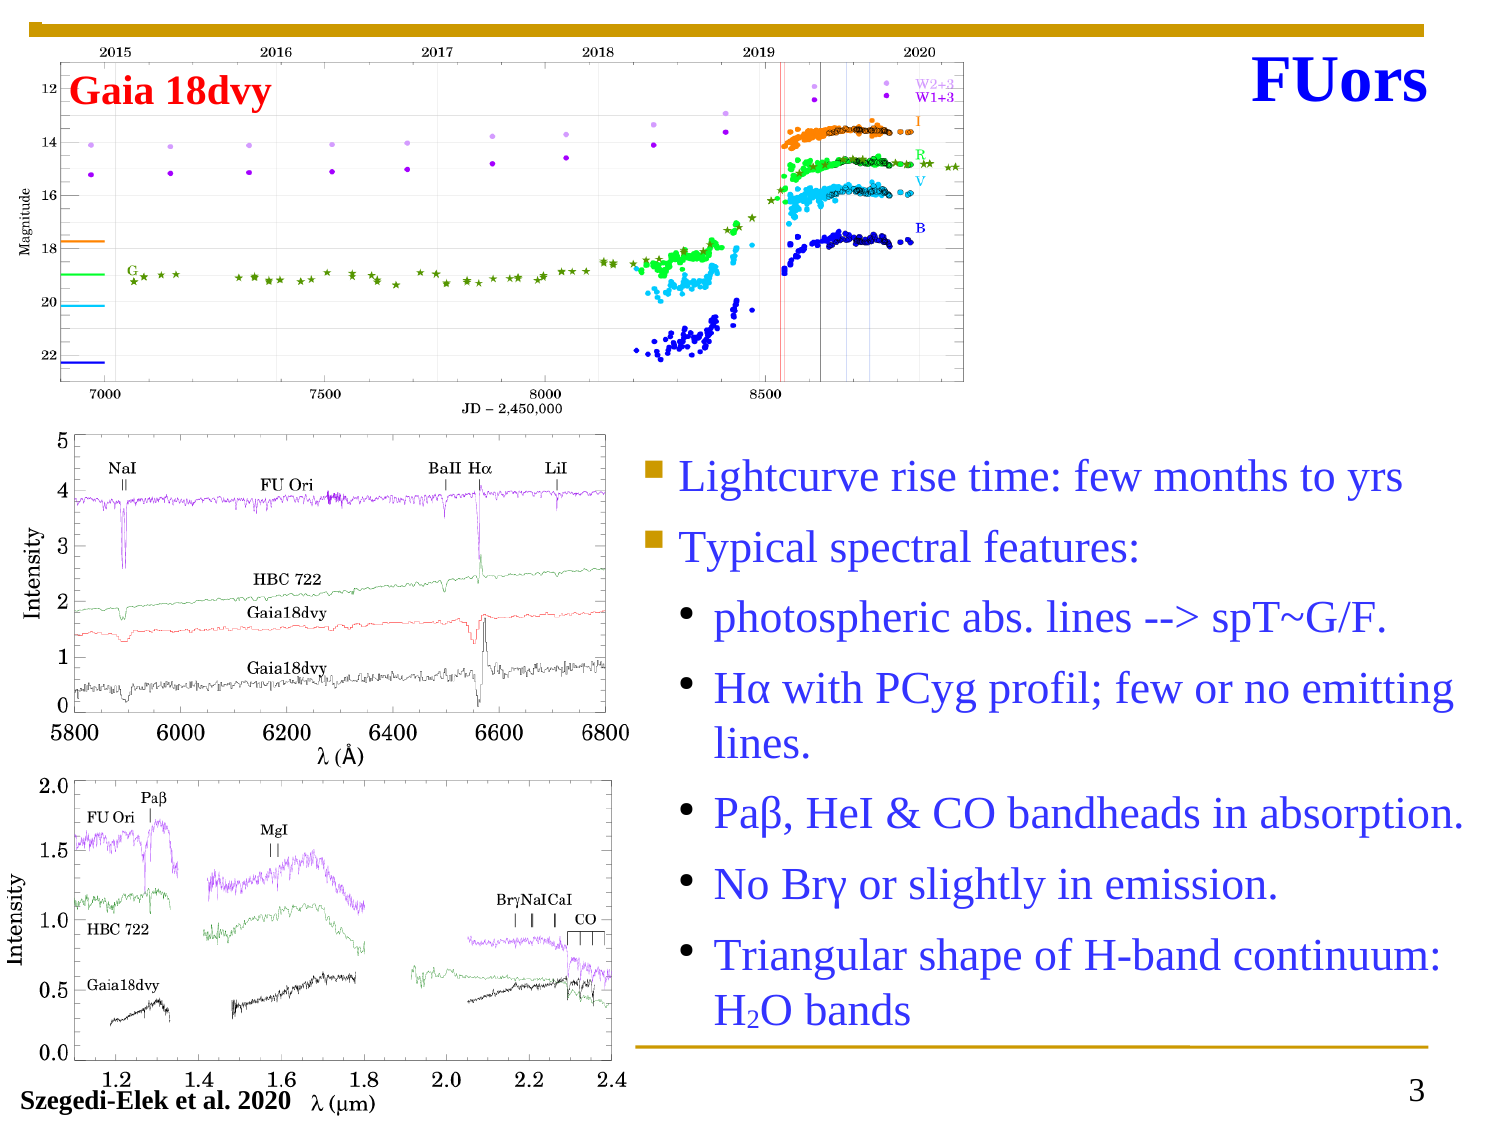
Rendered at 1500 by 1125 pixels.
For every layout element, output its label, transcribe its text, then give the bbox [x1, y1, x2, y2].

text_box FUors [167, 27, 1444, 144]
text_box <number> [1092, 1055, 1441, 1116]
text_box University of Hertfordshire [512, 1042, 989, 1121]
text_box Szegedi-Elek et al. 2020 [5, 1074, 257, 1117]
text_box Lightcurve rise time: few months to yrs Typical spectral features: photospheric abs. lines --> spT~G/F. Hα with PCyg profil; few or no emitting lines. Paβ, HeI & CO bandheads in absorption. No Brγ or slightly in emission. Triangular shape of H-band continuum: H2O bands [628, 367, 1483, 1043]
picture [6, 39, 982, 418]
text_box Gaia 18dvy [53, 55, 310, 171]
picture [7, 427, 636, 1125]
